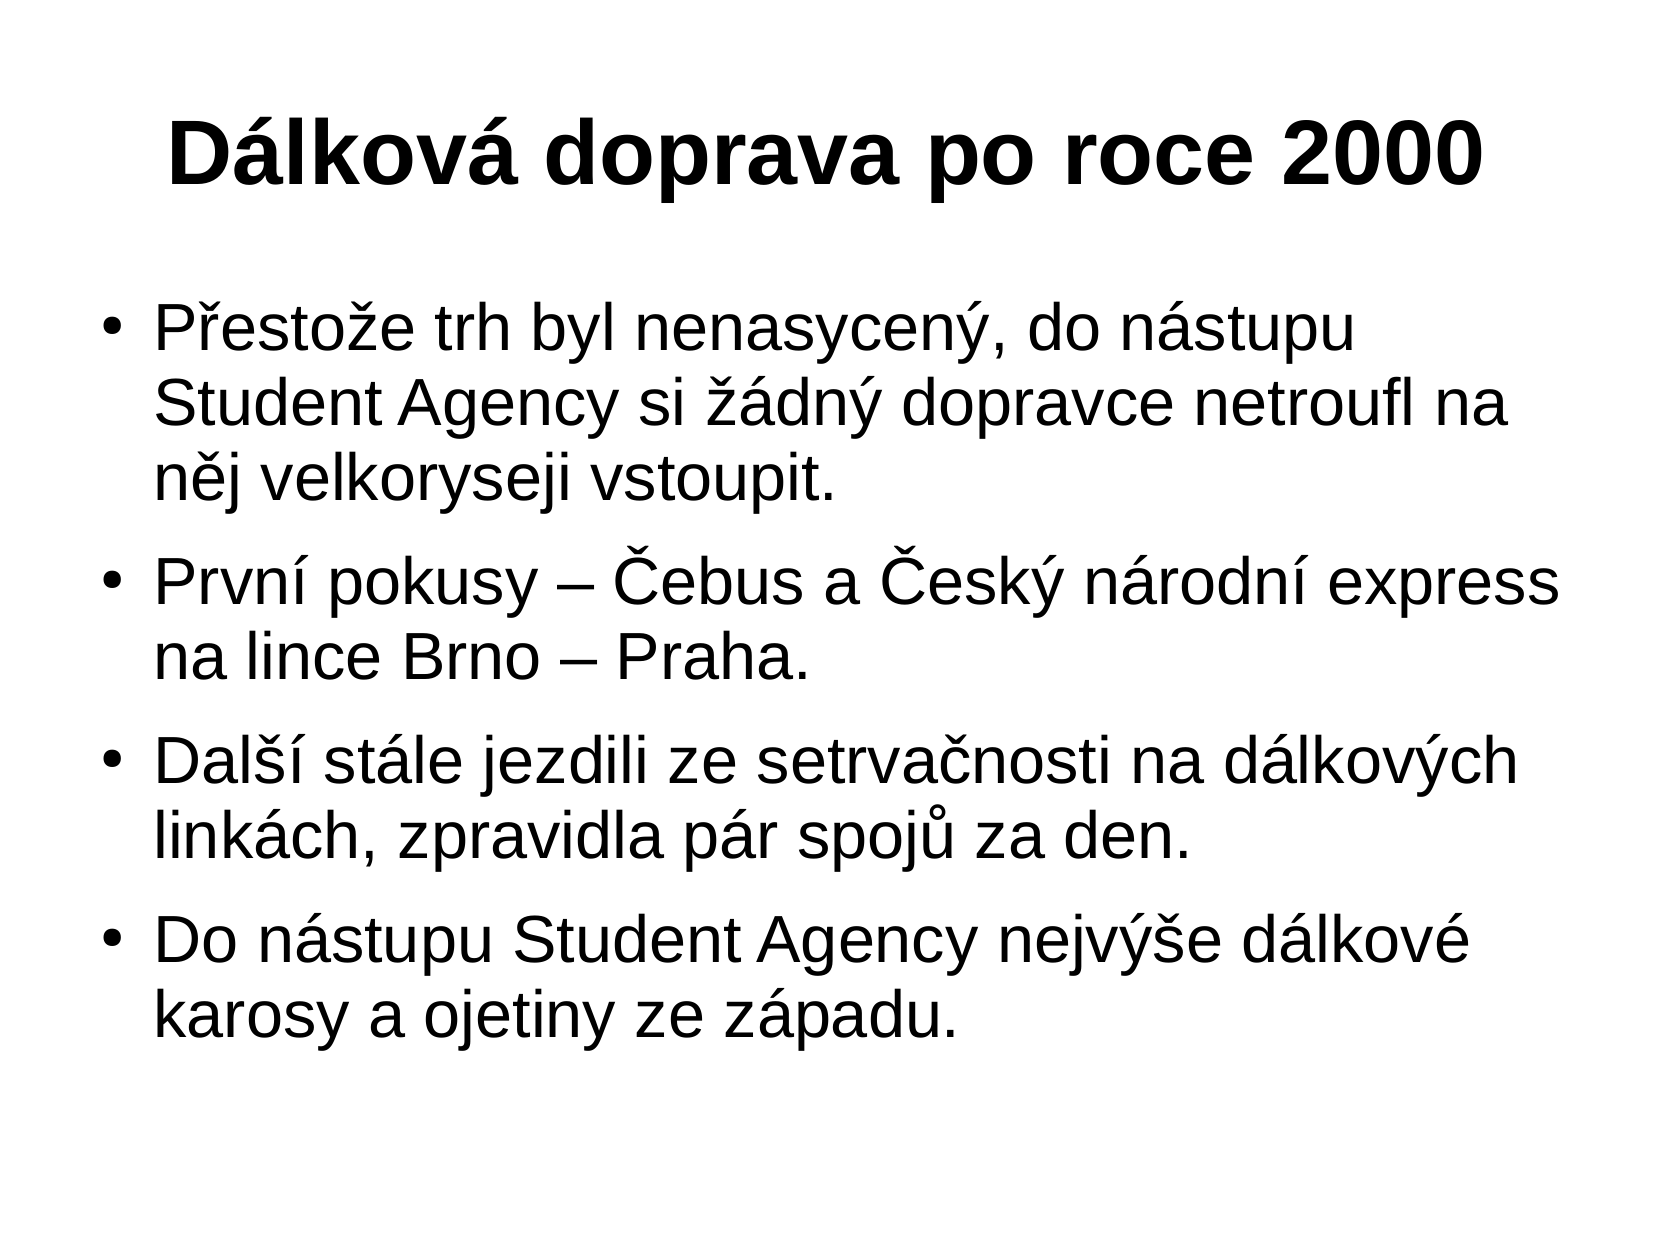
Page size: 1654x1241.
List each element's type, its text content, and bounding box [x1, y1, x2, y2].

title Dálková doprava po roce 2000 [82, 49, 1571, 257]
list Přestože trh byl nenasycený, do nástupu Student Agency si žádný dopravce netroufl na něj velkoryseji vstoupit. První pokusy – Čebus a Český národní express na lince Brno – Praha. Další stále jezdili ze setrvačnosti na dálkových linkách, zpravidla pár spojů za den. Do nástupu Student Agency nejvýše dálkové karosy a ojetiny ze západu. [82, 290, 1571, 1109]
